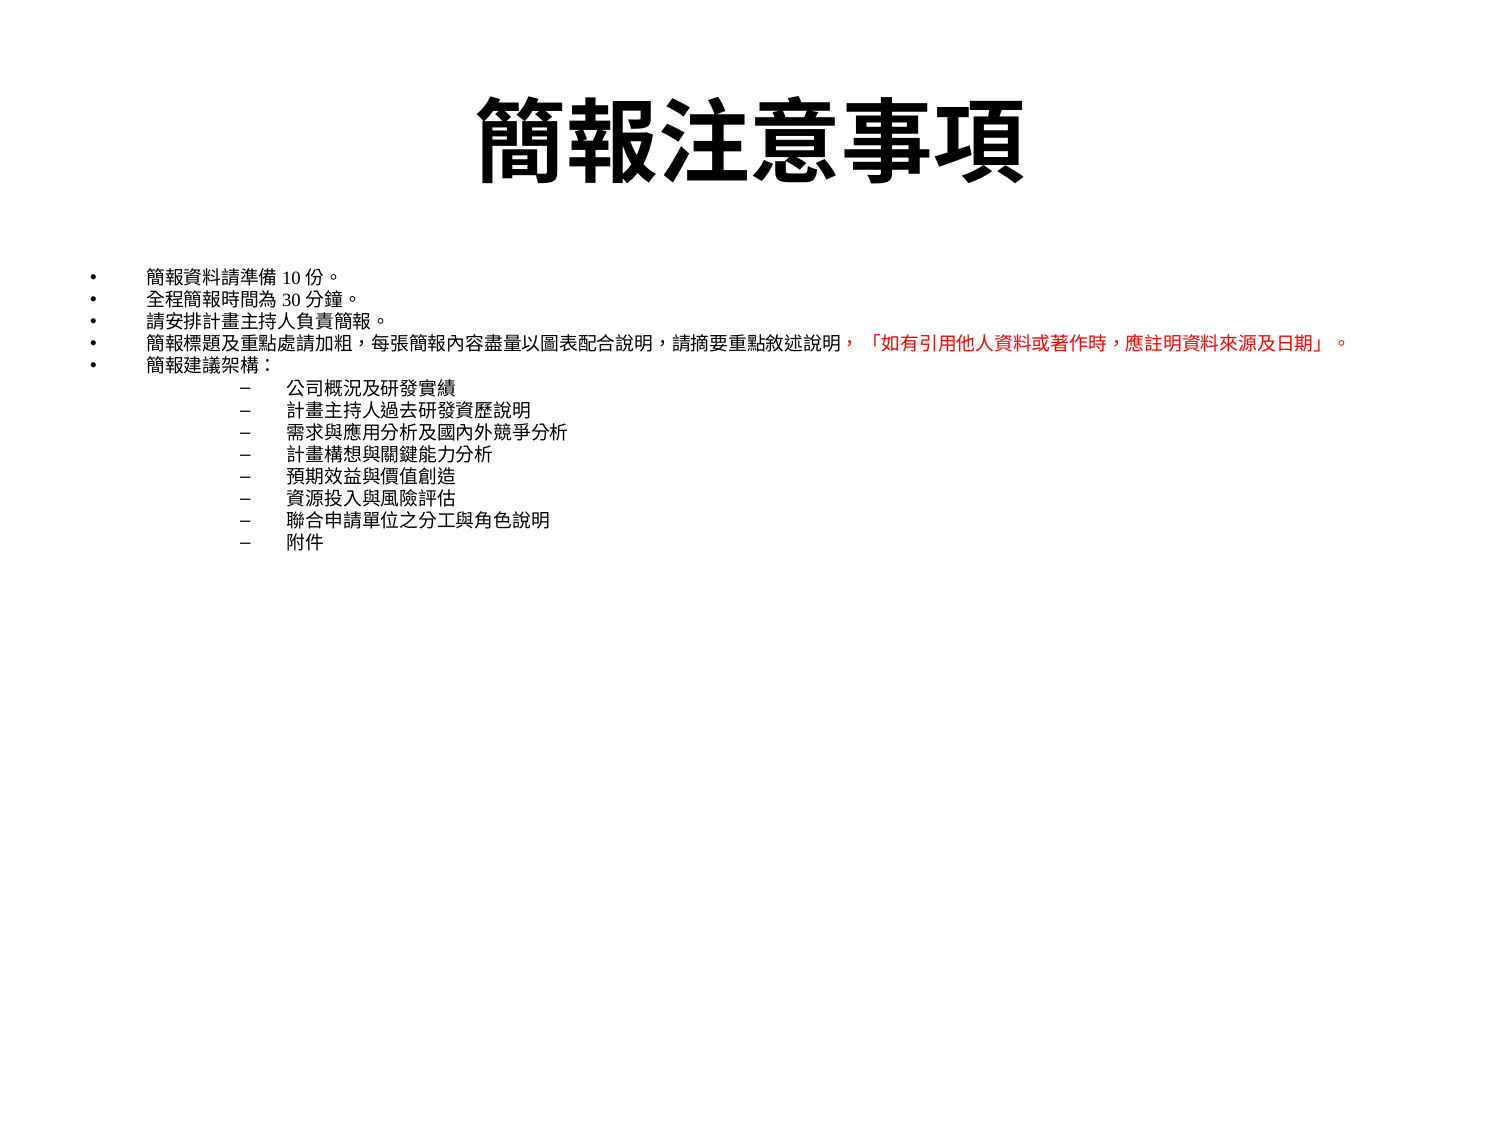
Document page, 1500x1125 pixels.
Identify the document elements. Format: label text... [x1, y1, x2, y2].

title 簡報注意事項 [75, 45, 1426, 232]
list 簡報資料請準備10份。 全程簡報時間為30分鐘。 請安排計畫主持人負責簡報。 簡報標題及重點處請加粗，每張簡報內容盡量以圖表配合說明，請摘要重點敘述說明， 「如有引用他人資料或著作時，應註明資料來源及日期」。 簡報建議架構： 公司概況及研發實績 計畫主持人過去研發資歷說明 需求與應用分析及國內外競爭分析 計畫構想與關鍵能力分析 預期效益與價值創造 資源投入與風險評估 聯合申請單位之分工與角色說明 附件 [75, 232, 1426, 1005]
